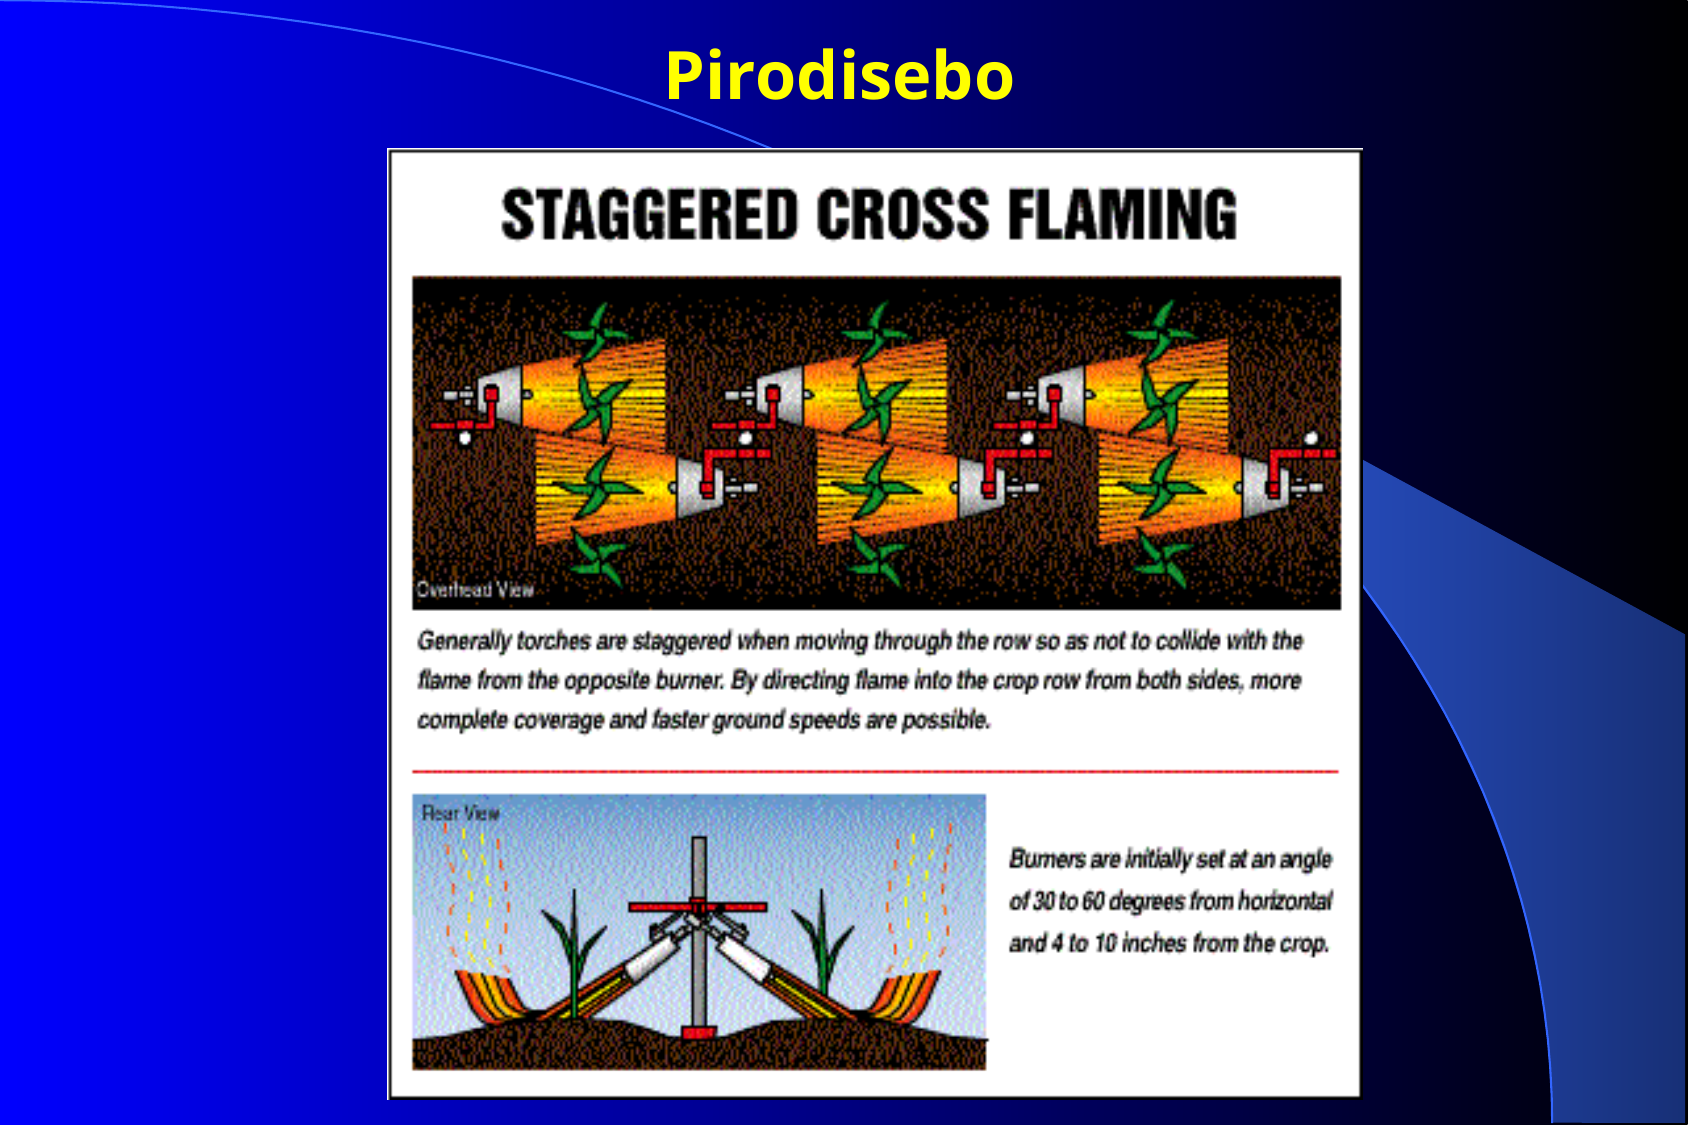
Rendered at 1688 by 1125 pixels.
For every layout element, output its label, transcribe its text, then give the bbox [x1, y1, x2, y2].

text_box Pirodisebo [647, 24, 1031, 121]
picture [387, 148, 1363, 1100]
